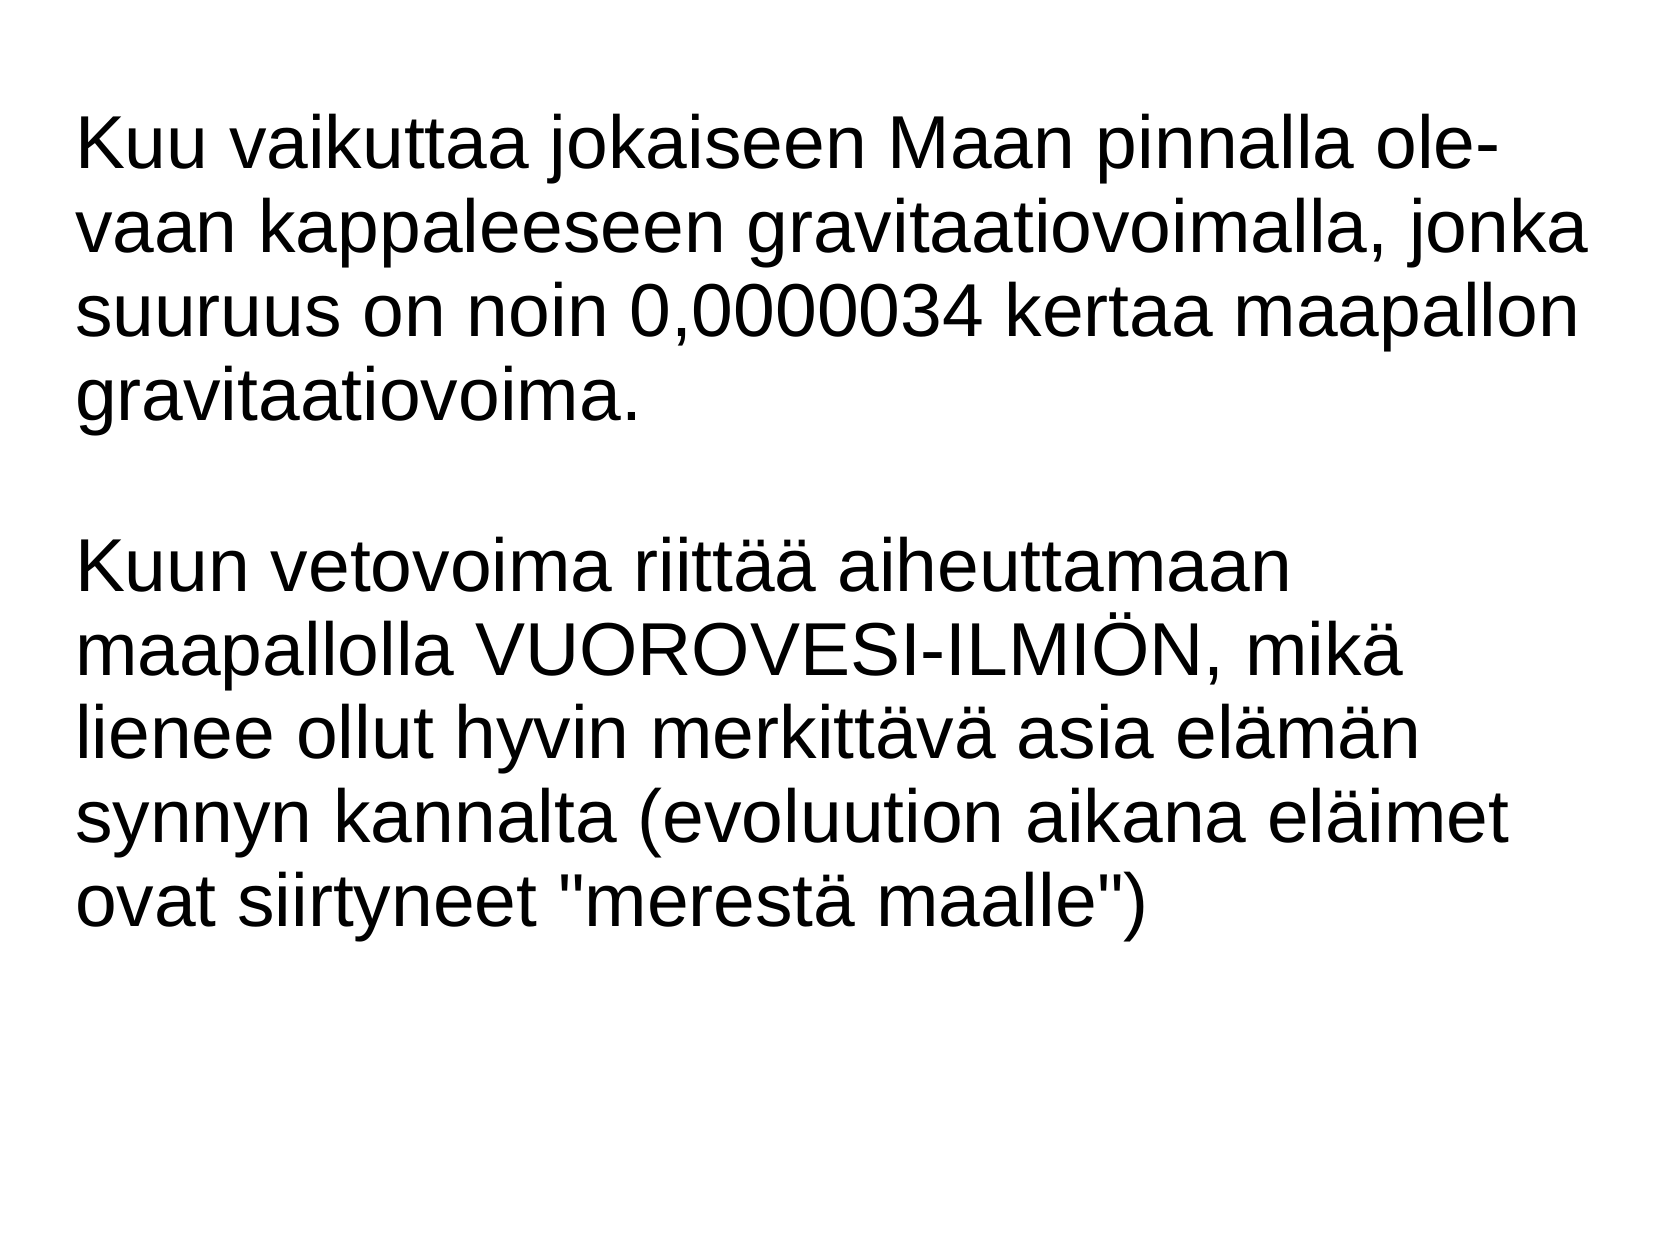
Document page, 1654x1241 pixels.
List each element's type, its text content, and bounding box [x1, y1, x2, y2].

text_box Kuu vaikuttaa jokaiseen Maan pinnalla ole- vaan kappaleeseen gravitaatiovoimalla, jonka suuruus on noin 0,0000034 kertaa maapallon gravitaatiovoima. Kuun vetovoima riittää aiheuttamaan maapallolla VUOROVESI-ILMIÖN, mikä lienee ollut hyvin merkittävä asia elämän synnyn kannalta (evoluution aikana eläimet ovat siirtyneet "merestä maalle") [60, 89, 1626, 949]
